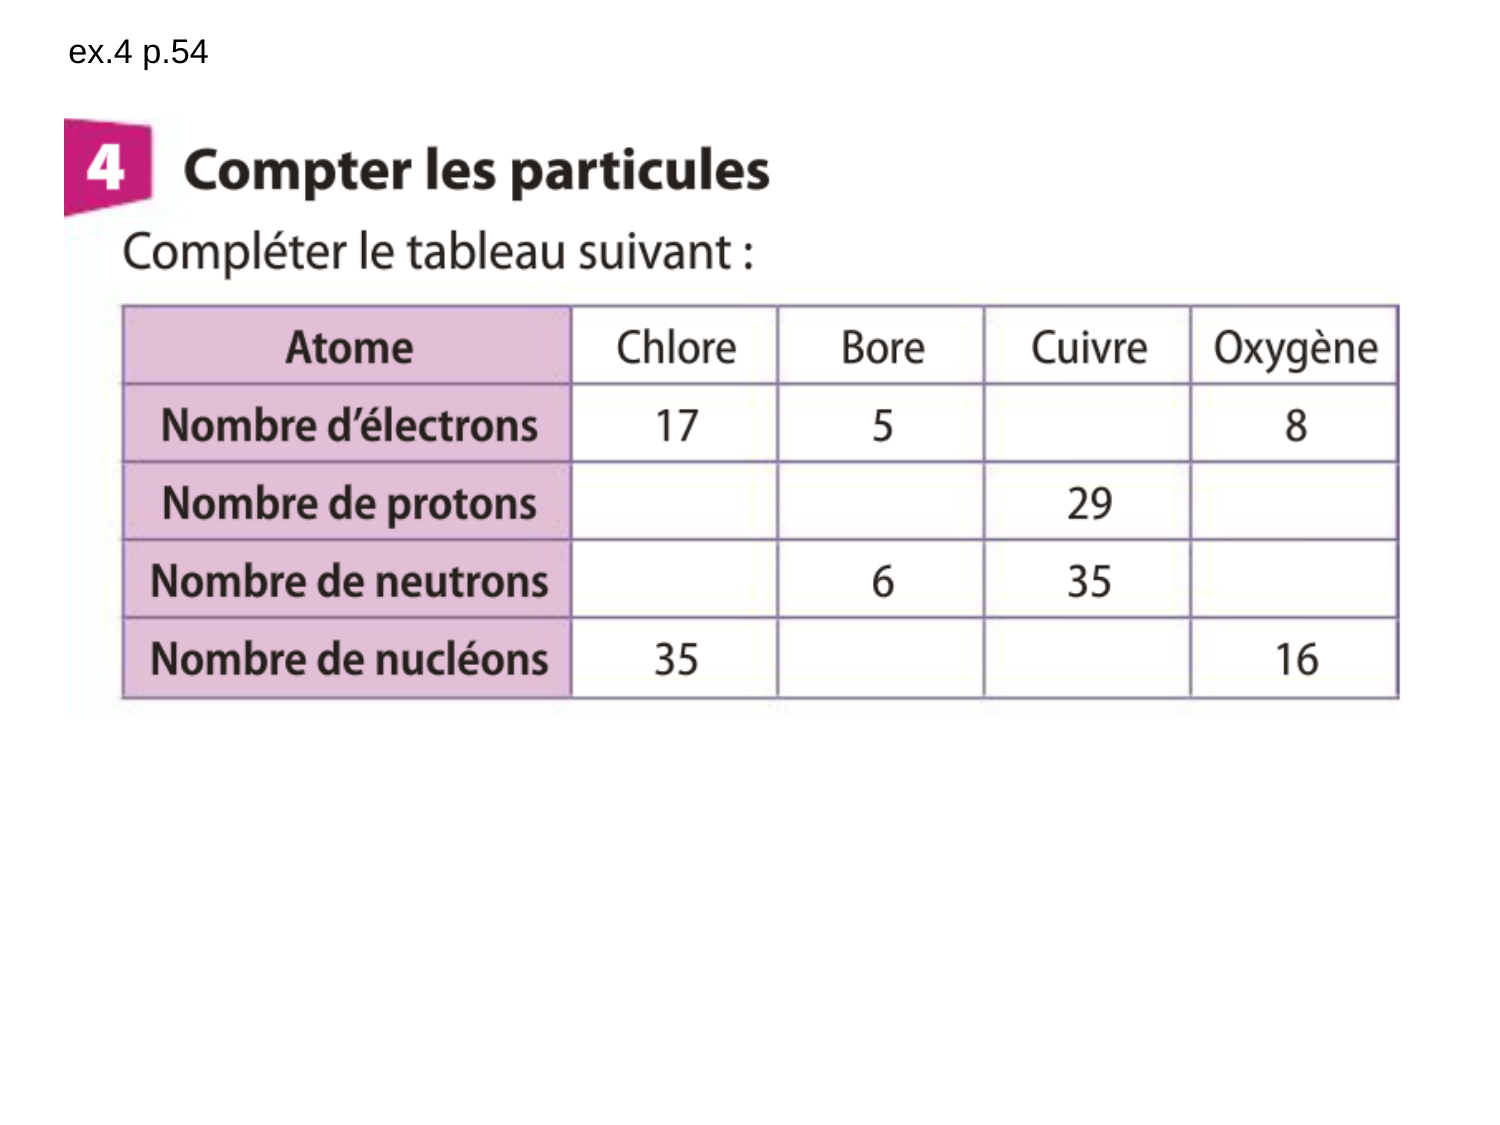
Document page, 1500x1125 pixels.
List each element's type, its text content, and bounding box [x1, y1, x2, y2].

text_box ex.4 p.54 [53, 21, 224, 78]
picture [64, 118, 1420, 718]
